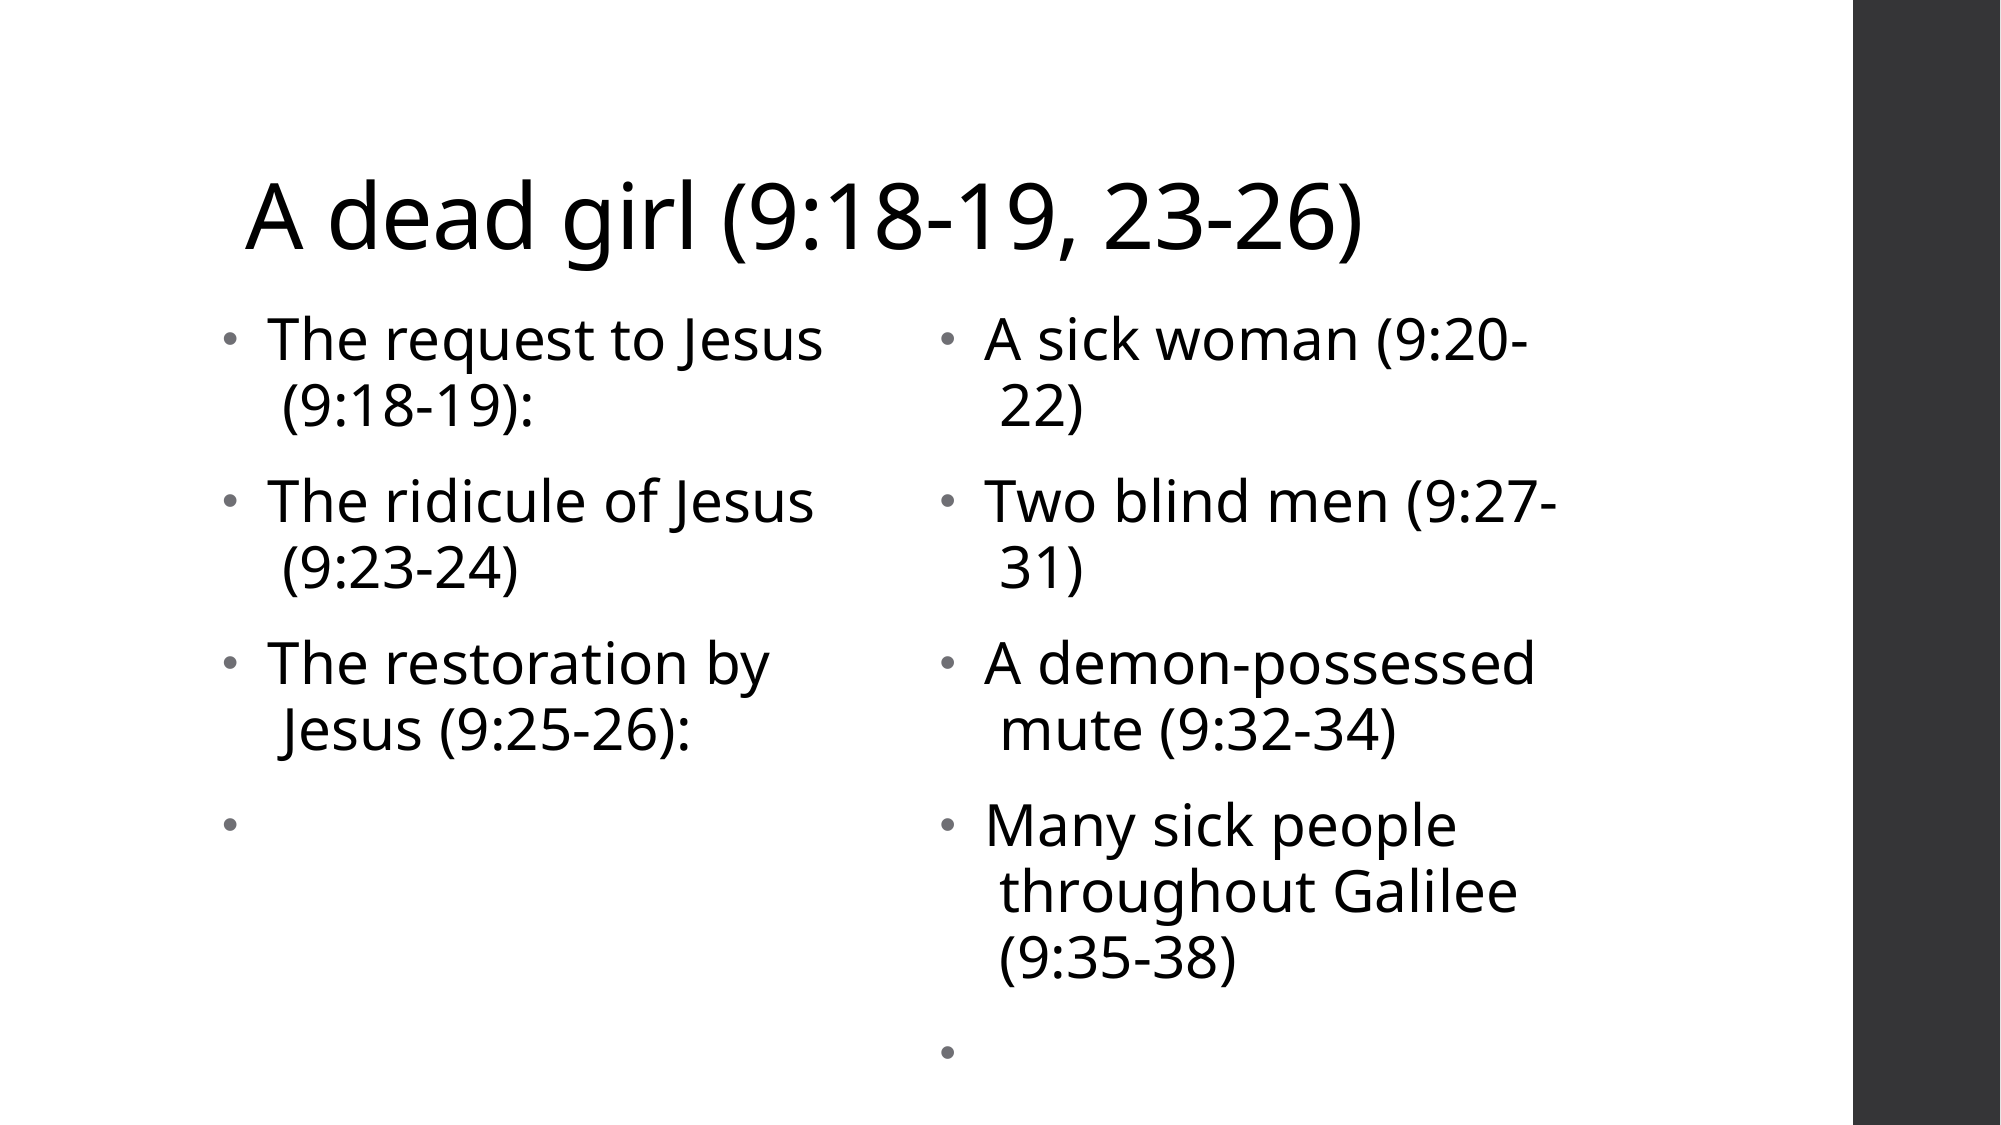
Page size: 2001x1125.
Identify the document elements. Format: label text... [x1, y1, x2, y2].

title A dead girl (9:18-19, 23-26) [206, 60, 1797, 278]
list A sick woman (9:20-22) Two blind men (9:27-31) A demon-possessed mute (9:32-34) Many sick people throughout Galilee (9:35-38) [924, 299, 1617, 1014]
list The request to Jesus (9:18-19): The ridicule of Jesus (9:23-24) The restoration by Jesus (9:25-26): [207, 299, 900, 1014]
